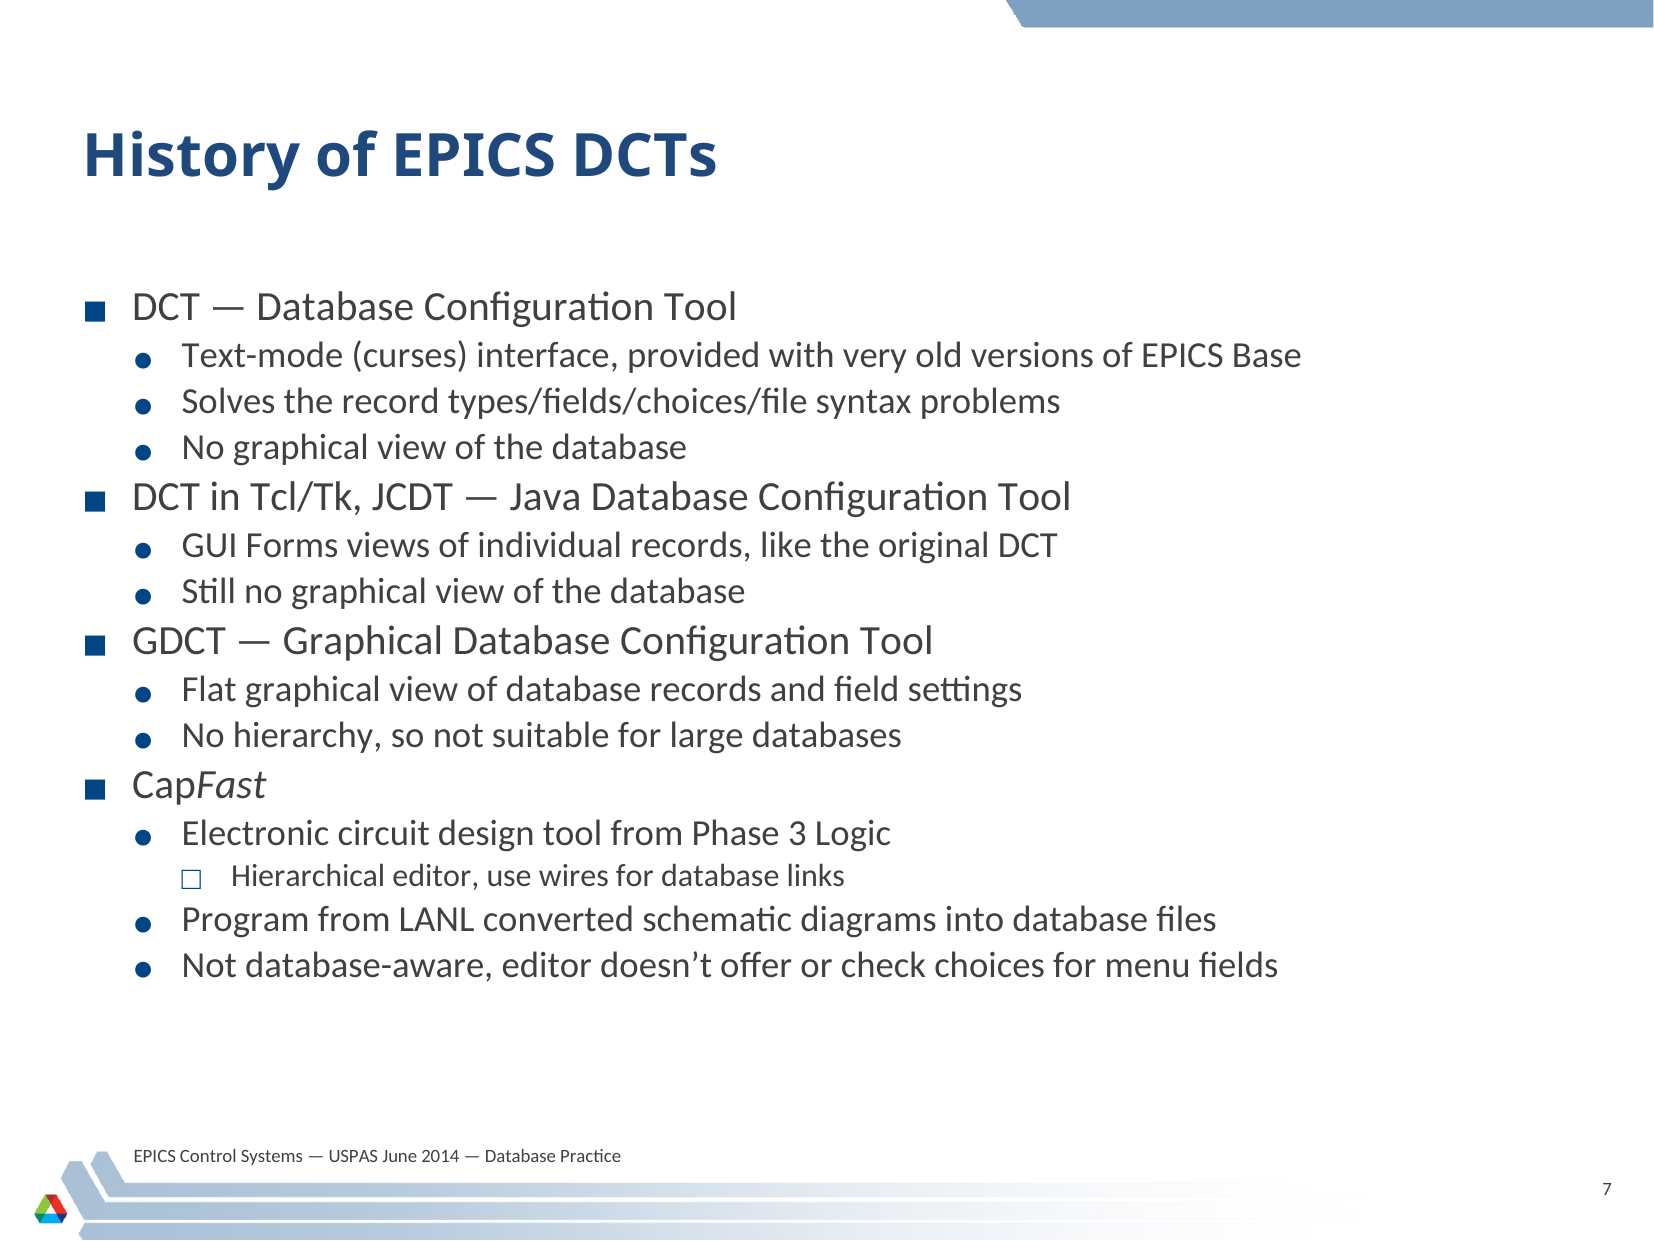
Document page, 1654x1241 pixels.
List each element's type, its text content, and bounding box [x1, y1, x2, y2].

picture [0, 0, 1654, 29]
list DCT — Database Configuration Tool Text-mode (curses) interface, provided with very old versions of EPICS Base Solves the record types/fields/choices/file syntax problems No graphical view of the database DCT in Tcl/Tk, JCDT — Java Database Configuration Tool GUI Forms views of individual records, like the original DCT Still no graphical view of the database GDCT — Graphical Database Configuration Tool Flat graphical view of database records and field settings No hierarchy, so not suitable for large databases CapFast Electronic circuit design tool from Phase 3 Logic Hierarchical editor, use wires for database links Program from LANL converted schematic diagrams into database files Not database-aware, editor doesn’t offer or check choices for menu fields [82, 289, 1571, 1110]
title History of EPICS DCTs [82, 49, 1571, 257]
picture [0, 1143, 1654, 1240]
